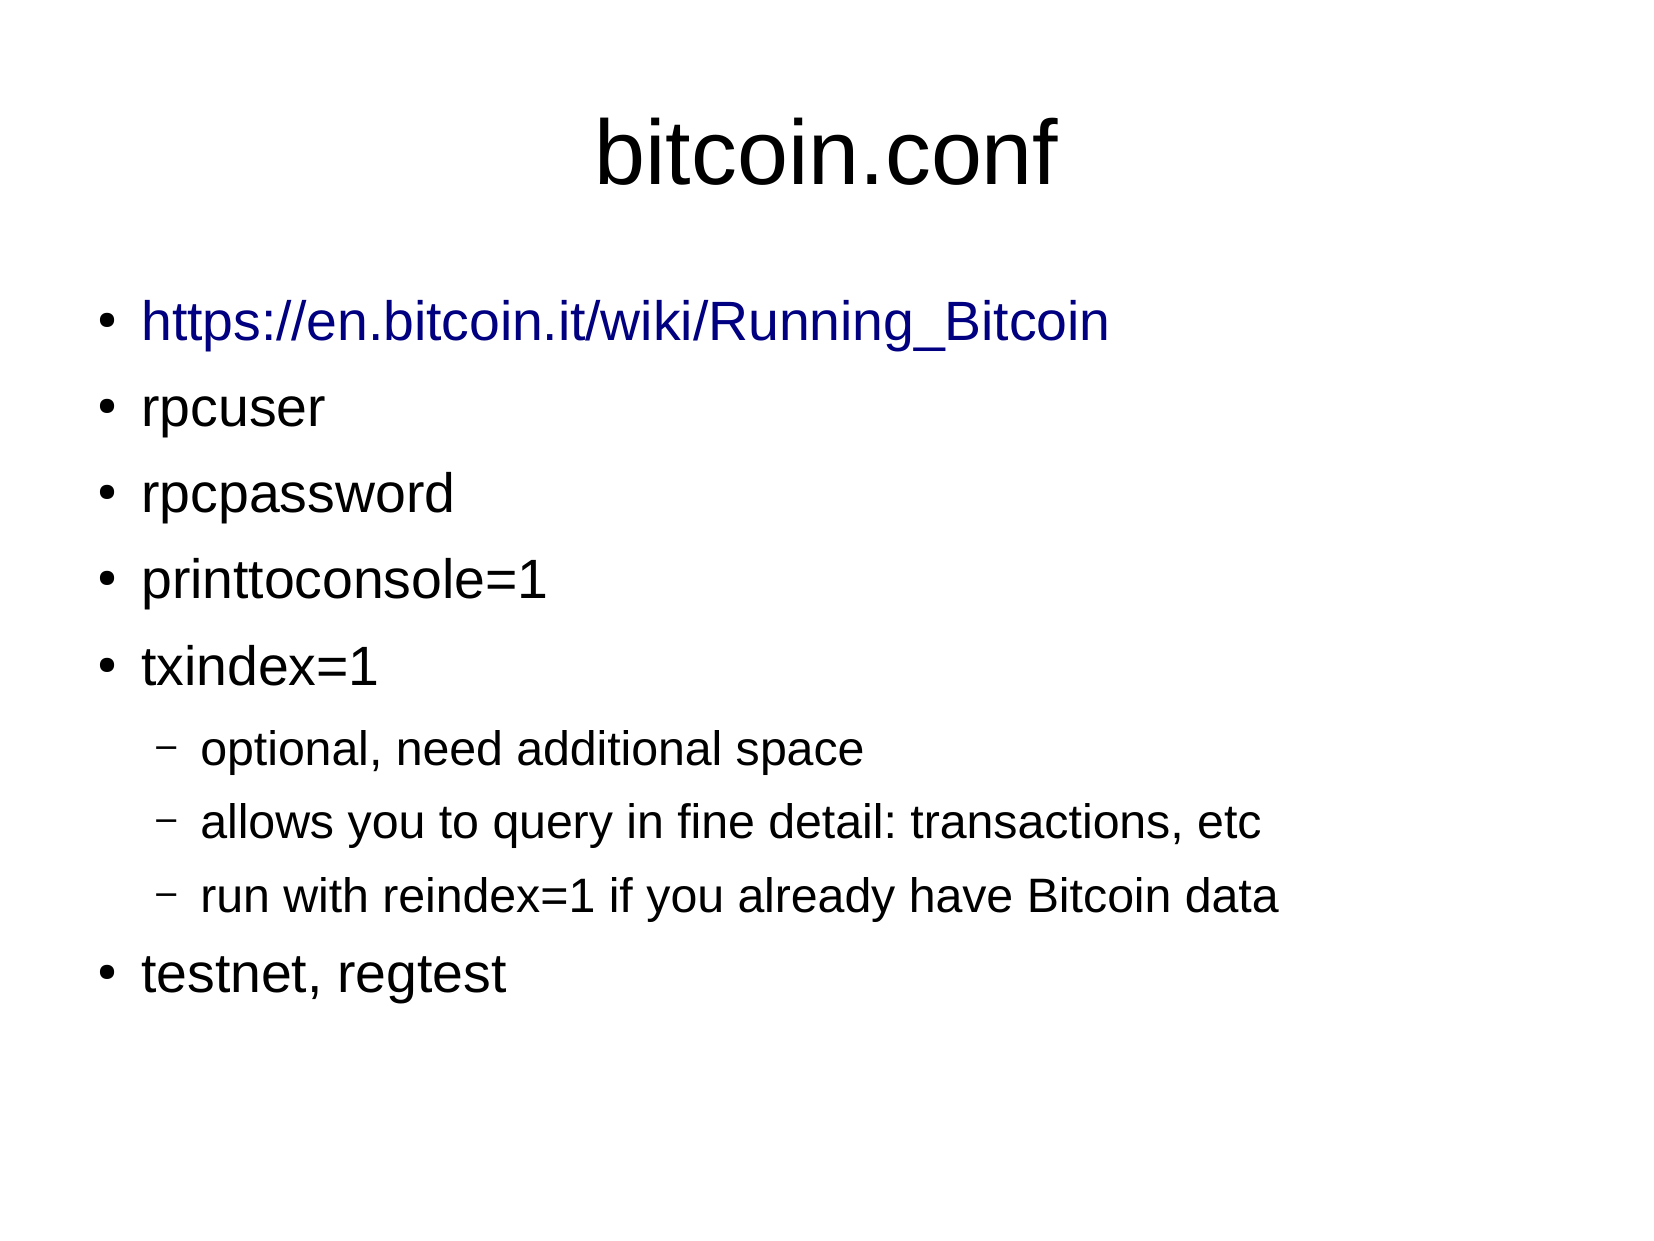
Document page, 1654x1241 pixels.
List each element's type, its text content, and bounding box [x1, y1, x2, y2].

list https://en.bitcoin.it/wiki/Running_Bitcoin rpcuser rpcpassword printtoconsole=1 txindex=1 optional, need additional space allows you to query in fine detail: transactions, etc run with reindex=1 if you already have Bitcoin data testnet, regtest [82, 290, 1571, 1010]
title bitcoin.conf [82, 49, 1571, 257]
